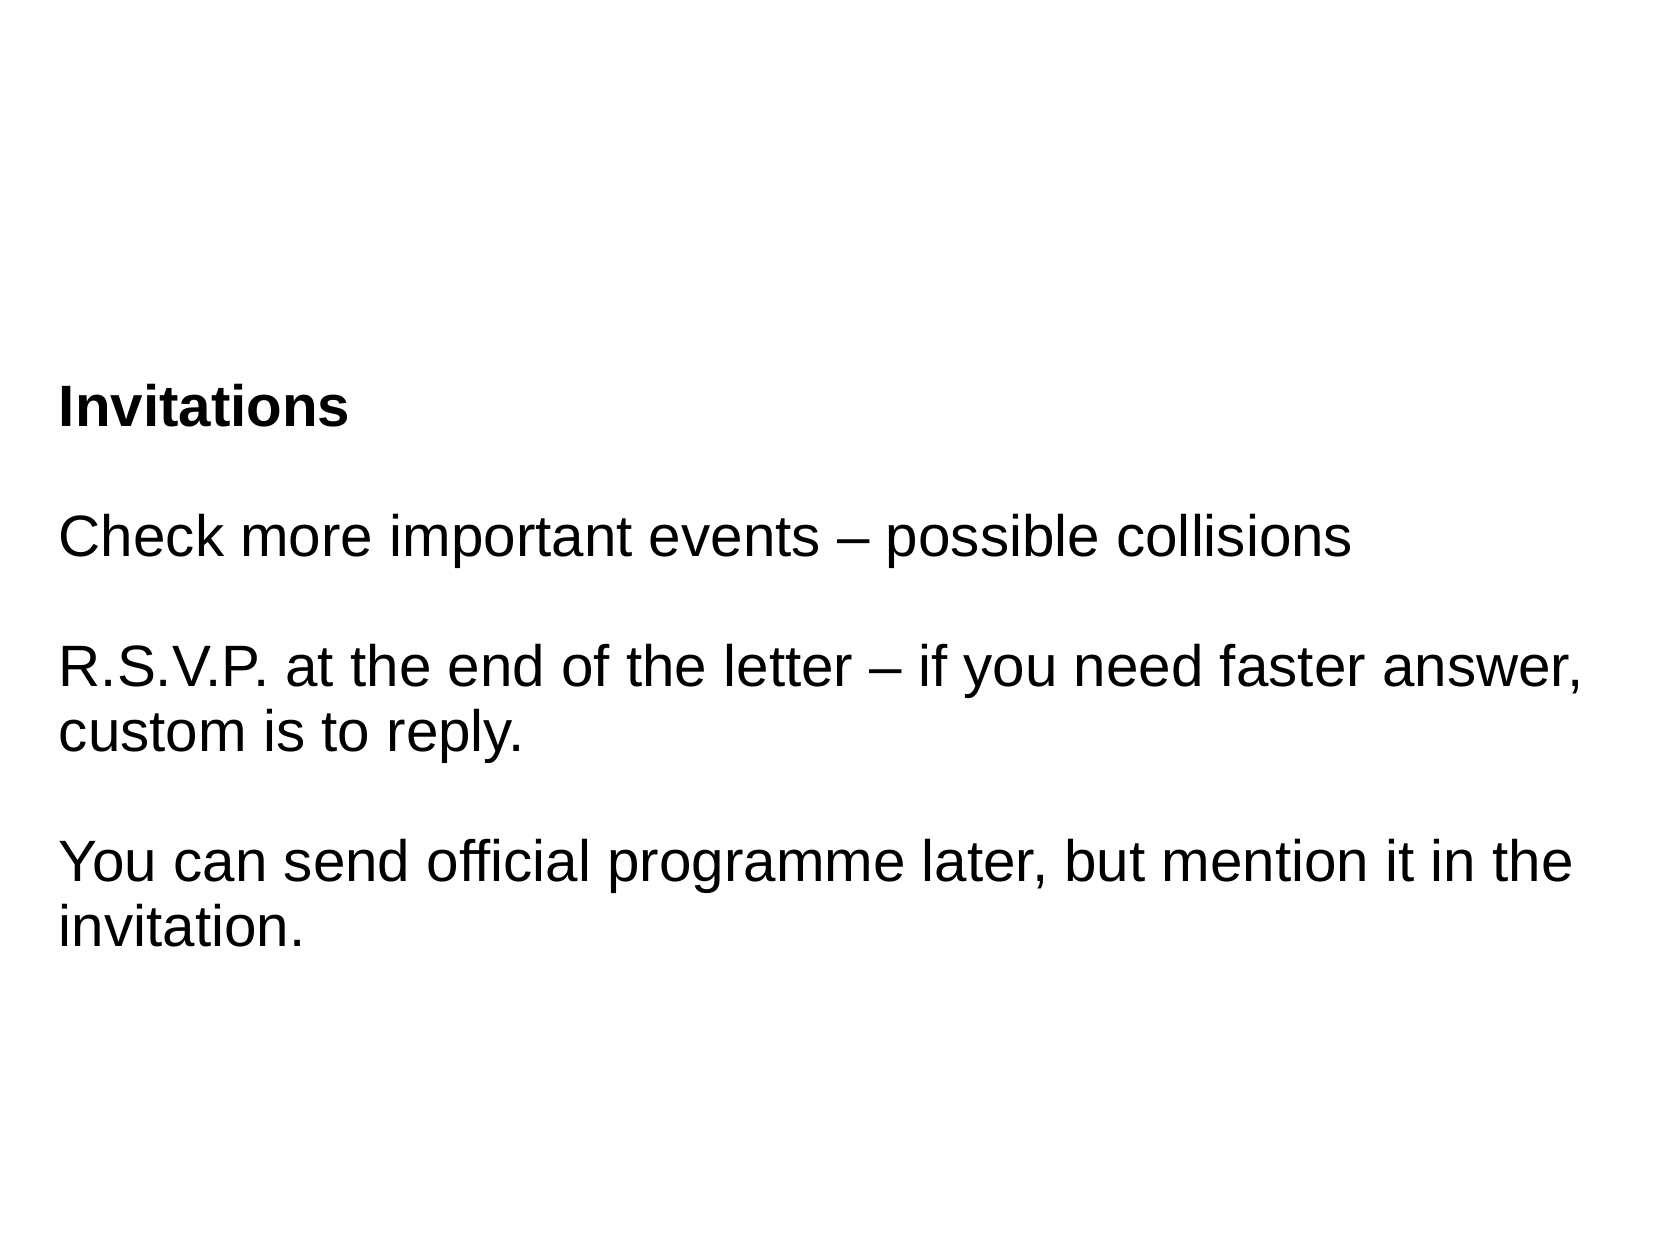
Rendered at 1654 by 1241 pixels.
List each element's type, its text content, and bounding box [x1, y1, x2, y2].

title Invitations Check more important events – possible collisions R.S.V.P. at the end of the letter – if you need faster answer, custom is to reply. You can send official programme later, but mention it in the invitation. [59, 373, 1625, 960]
